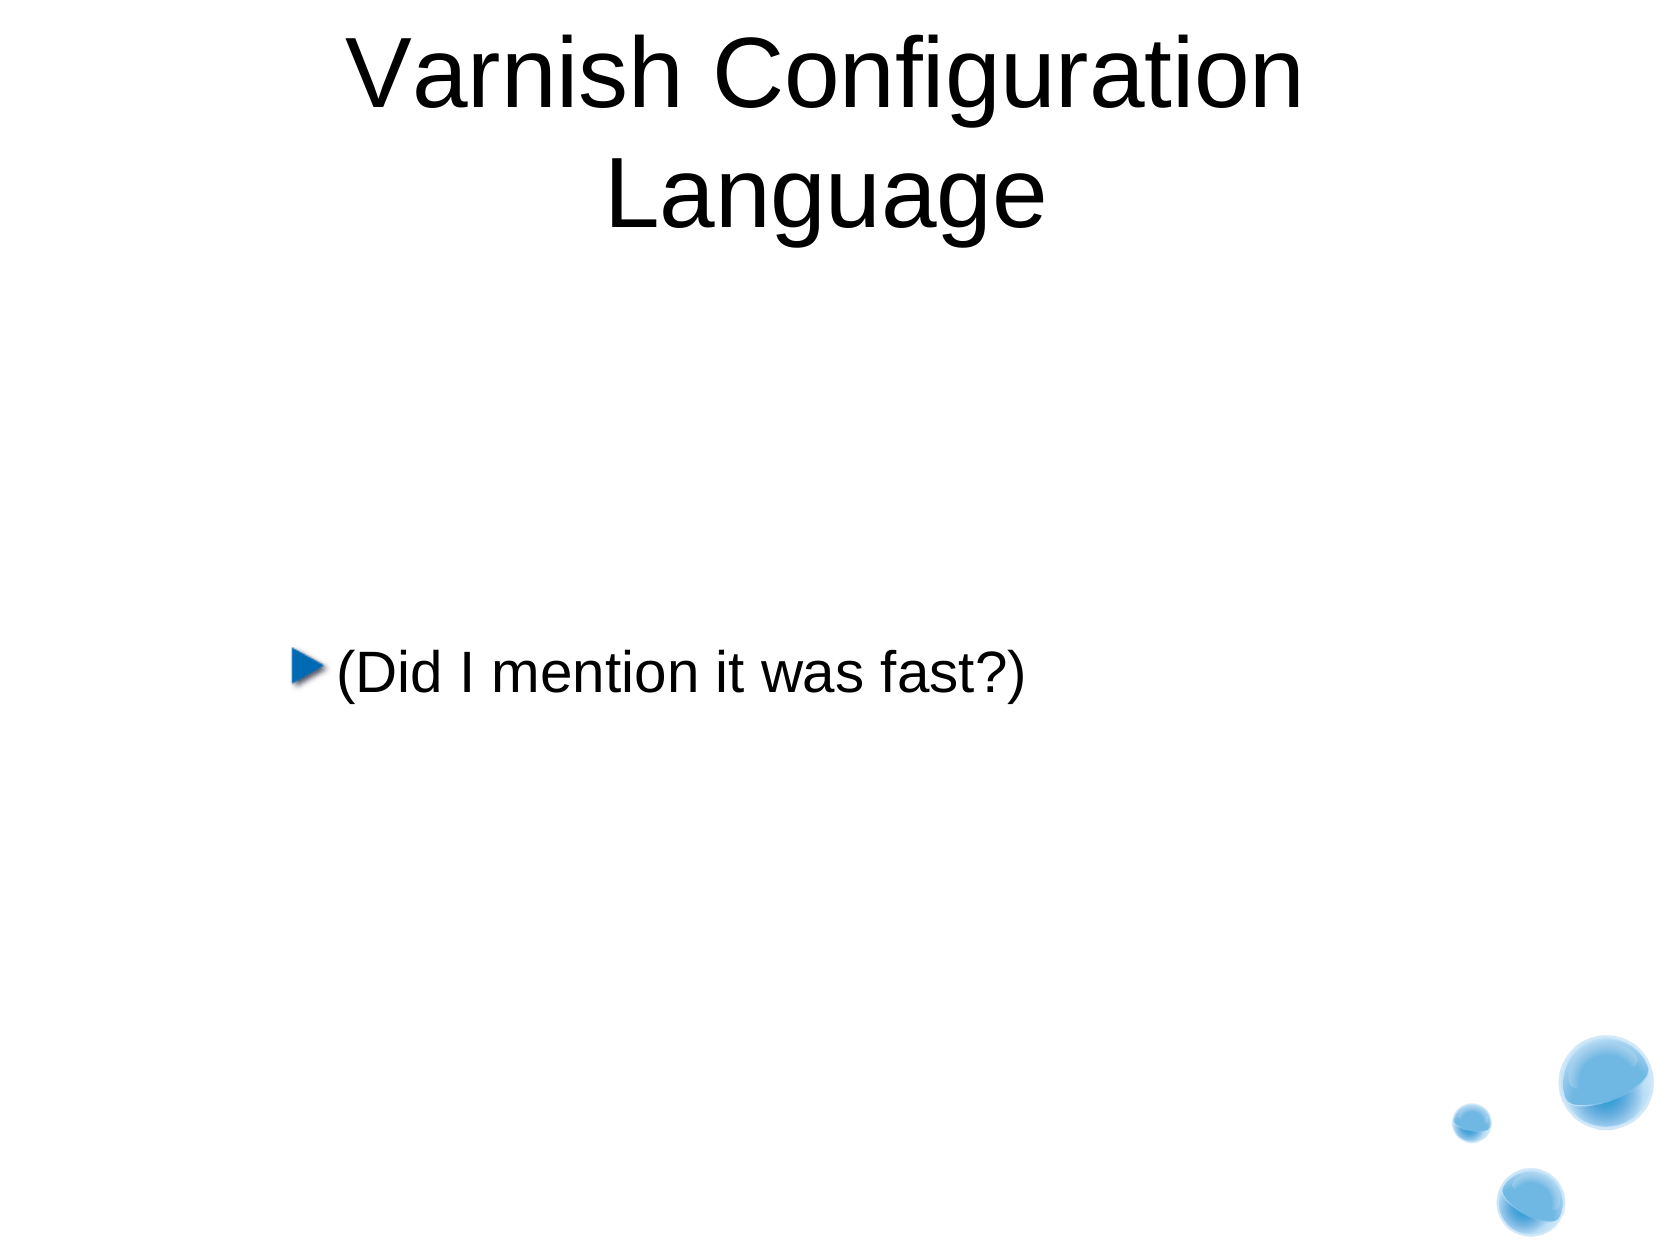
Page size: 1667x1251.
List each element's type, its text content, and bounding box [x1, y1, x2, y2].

title Varnish Configuration Language [118, 0, 1534, 256]
picture [1451, 1033, 1654, 1238]
list (Did I mention it was fast?) [124, 360, 1541, 1187]
